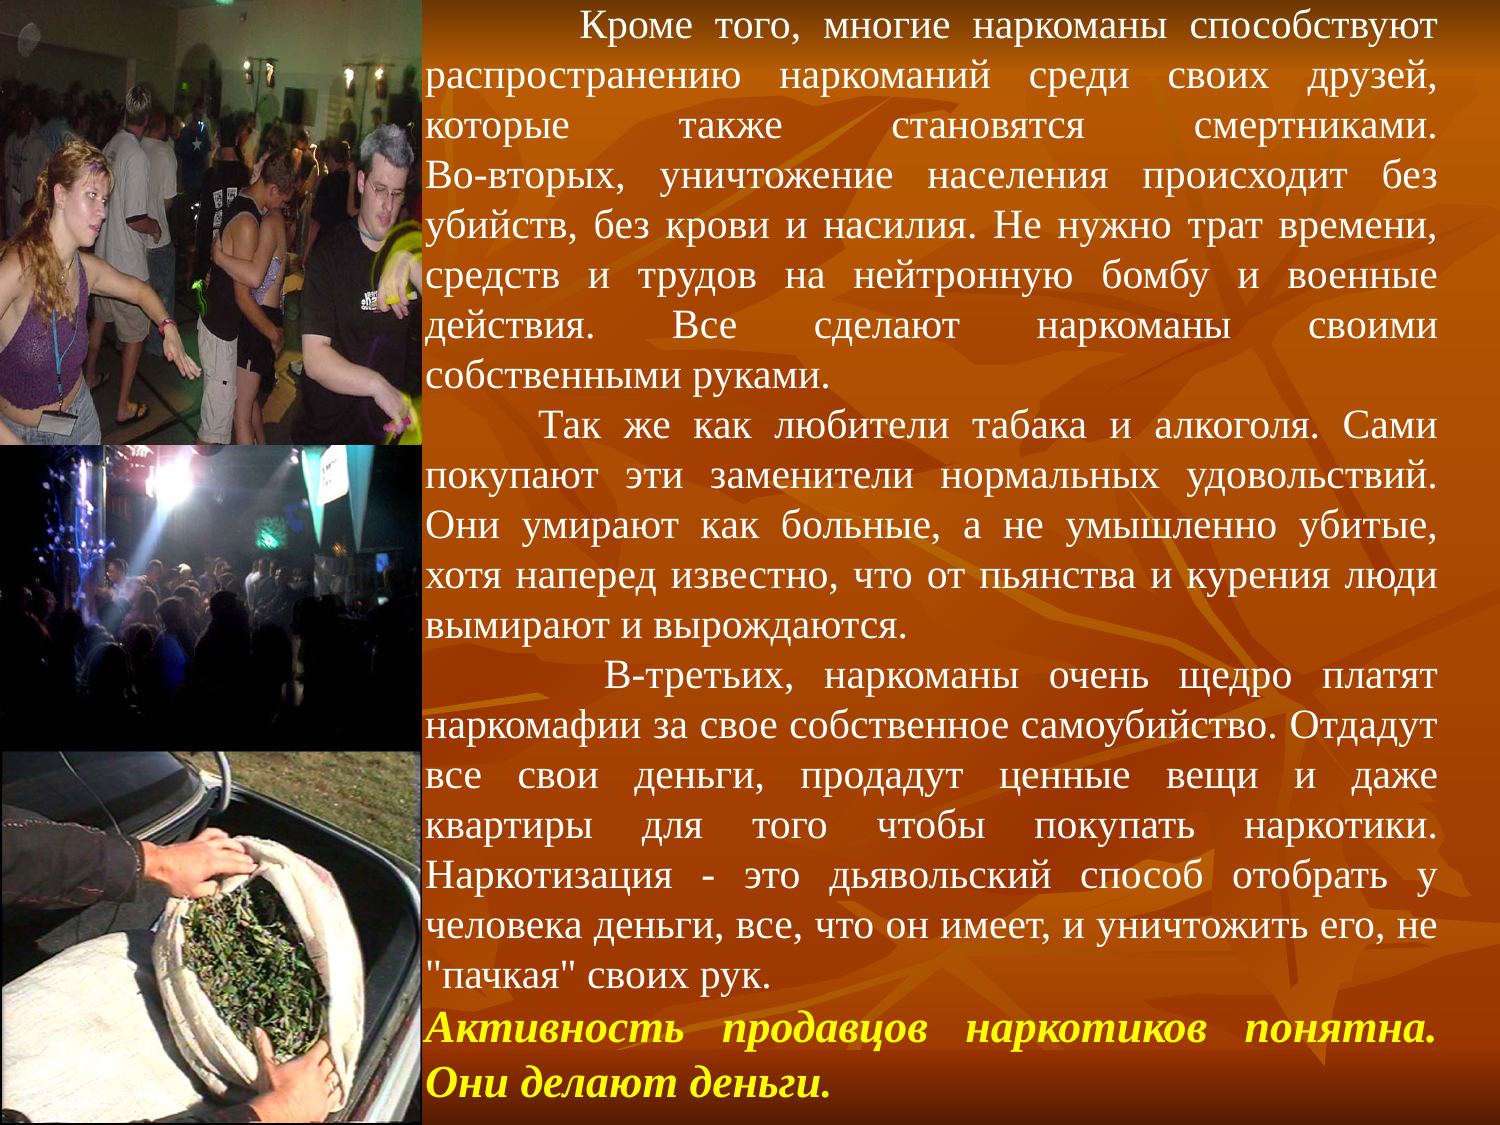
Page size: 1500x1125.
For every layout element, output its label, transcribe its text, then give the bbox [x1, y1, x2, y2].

picture [0, 750, 422, 1125]
text_box Кроме того, многие наркоманы способствуют распространению наркоманий среди своих друзей, которые также становятся смертниками. Во-вторых, уничтожение населения происходит без убийств, без крови и насилия. Не нужно трат времени, средств и трудов на нейтронную бомбу и военные действия. Все сделают наркоманы своими собственными руками. Так же как любители табака и алкоголя. Сами покупают эти заменители нормальных удовольствий. Они умирают как больные, а не умышленно убитые, хотя наперед известно, что от пьянства и курения люди вымирают и вырождаются. В-третьих, наркоманы очень щедро платят наркомафии за свое собственное самоубийство. Отдадут все свои деньги, продадут ценные вещи и даже квартиры для того чтобы покупать наркотики. Наркотизация - это дьявольский способ отобрать у человека деньги, все, что он имеет, и уничтожить его, не "пачкая" своих рук. Активность продавцов наркотиков понятна. Они делают деньги. [422, 0, 1454, 1125]
picture [0, 0, 422, 749]
